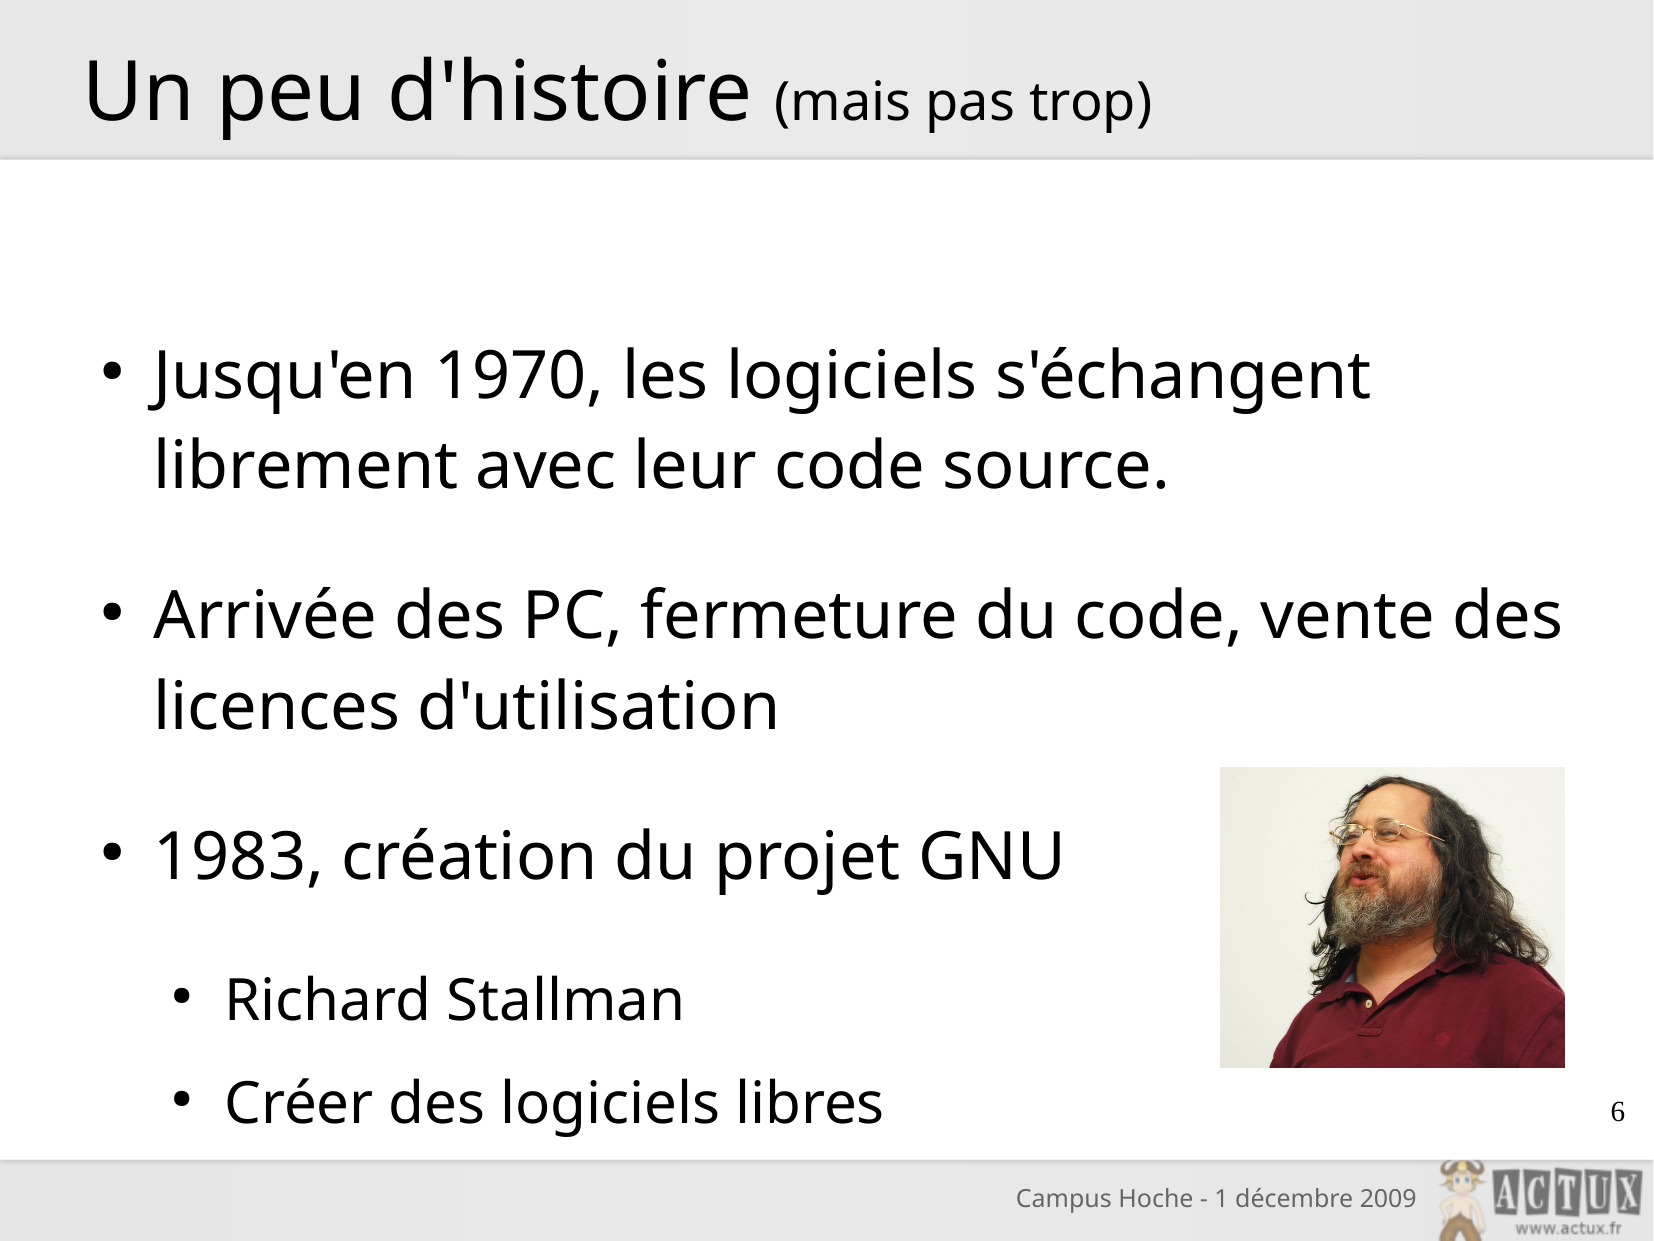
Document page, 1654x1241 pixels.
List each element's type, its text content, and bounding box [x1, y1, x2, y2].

picture [0, 0, 1654, 1241]
list Jusqu'en 1970, les logiciels s'échangent librement avec leur code source. Arrivée des PC, fermeture du code, vente des licences d'utilisation 1983, création du projet GNU Richard Stallman Créer des logiciels libres [82, 177, 1571, 1094]
title Un peu d'histoire (mais pas trop) [82, 29, 1571, 148]
